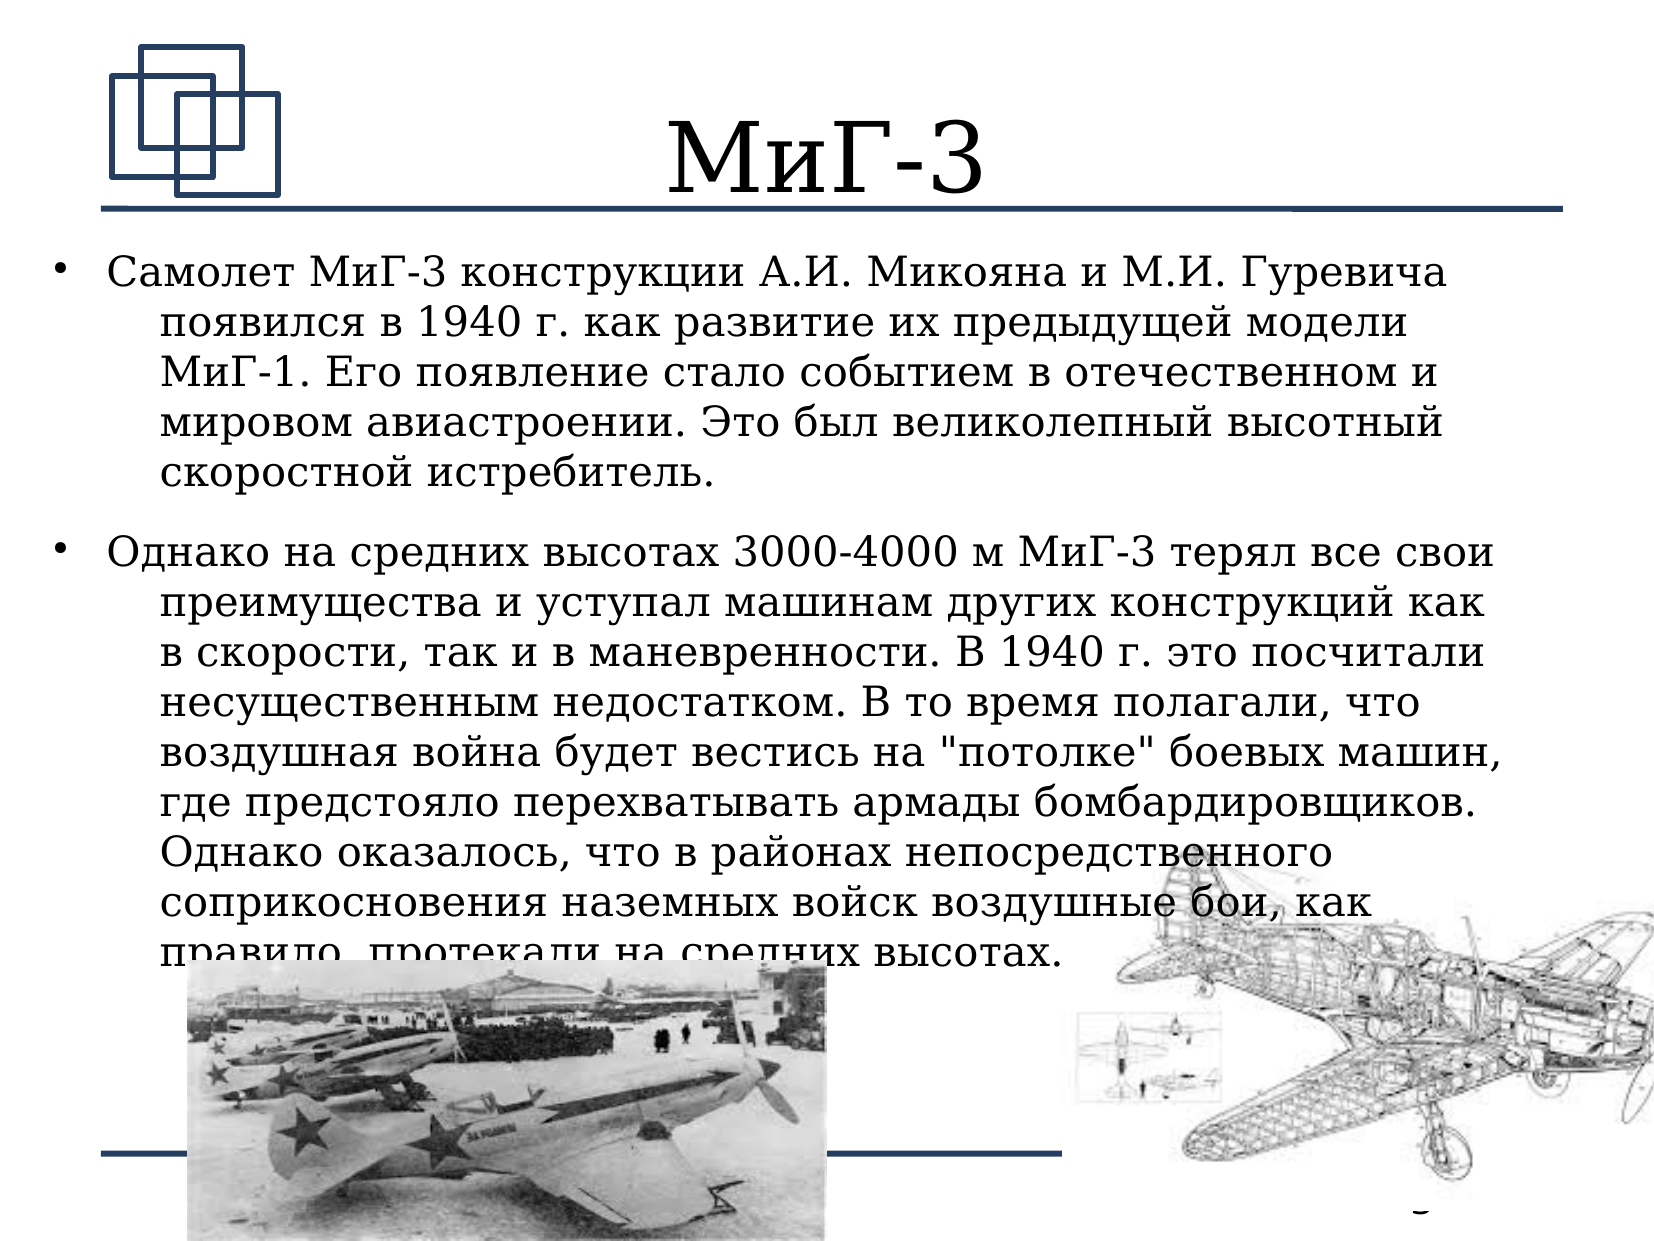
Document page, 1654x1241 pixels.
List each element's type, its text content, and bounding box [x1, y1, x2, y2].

picture [187, 960, 827, 1241]
title МиГ-3 [82, 49, 1571, 257]
list Самолет МиГ-3 конструкции А.И. Микояна и М.И. Гуревича появился в 1940 г. как развитие их предыдущей модели МиГ-1. Его появление стало событием в отечественном и мировом авиастроении. Это был великолепный высотный скоростной истребитель. Однако на средних высотах 3000-4000 м МиГ-3 терял все свои преимущества и уступал машинам других конструкций как в скорости, так и в маневренности. В 1940 г. это посчитали несущественным недостатком. В то время полагали, что воздушная война будет вестись на "потолке" боевых машин, где предстояло перехватывать армады бомбардировщиков. Однако оказалось, что в районах непосредственного соприкосновения наземных войск воздушные бои, как правило, протекали на средних высотах. [17, 244, 1506, 1063]
picture [1062, 826, 1654, 1211]
